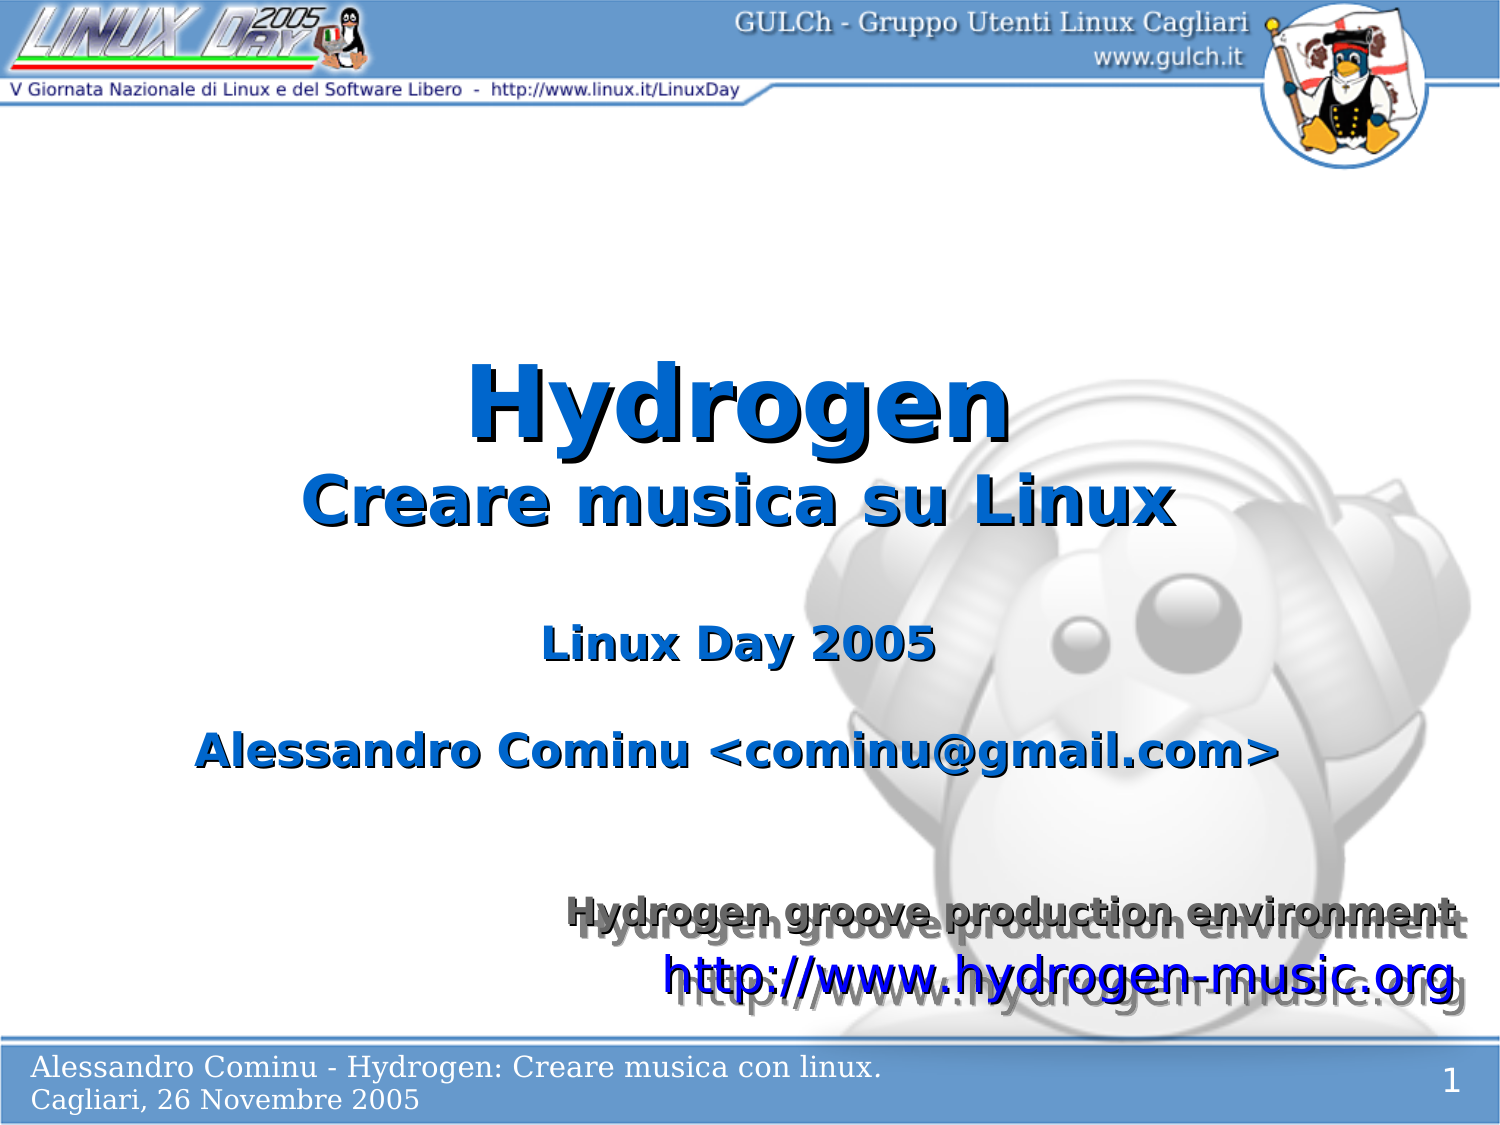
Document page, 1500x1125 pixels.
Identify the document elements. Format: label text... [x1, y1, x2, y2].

picture [759, 1063, 767, 1076]
picture [0, 886, 1500, 1125]
text_box Hydrogen Creare musica su Linux Linux Day 2005 Alessandro Cominu <cominu@gmail.com> [0, 236, 1477, 886]
text_box Hydrogen groove production environment http://www.hydrogen-music.org [413, 890, 1469, 1004]
picture [0, 0, 1500, 354]
